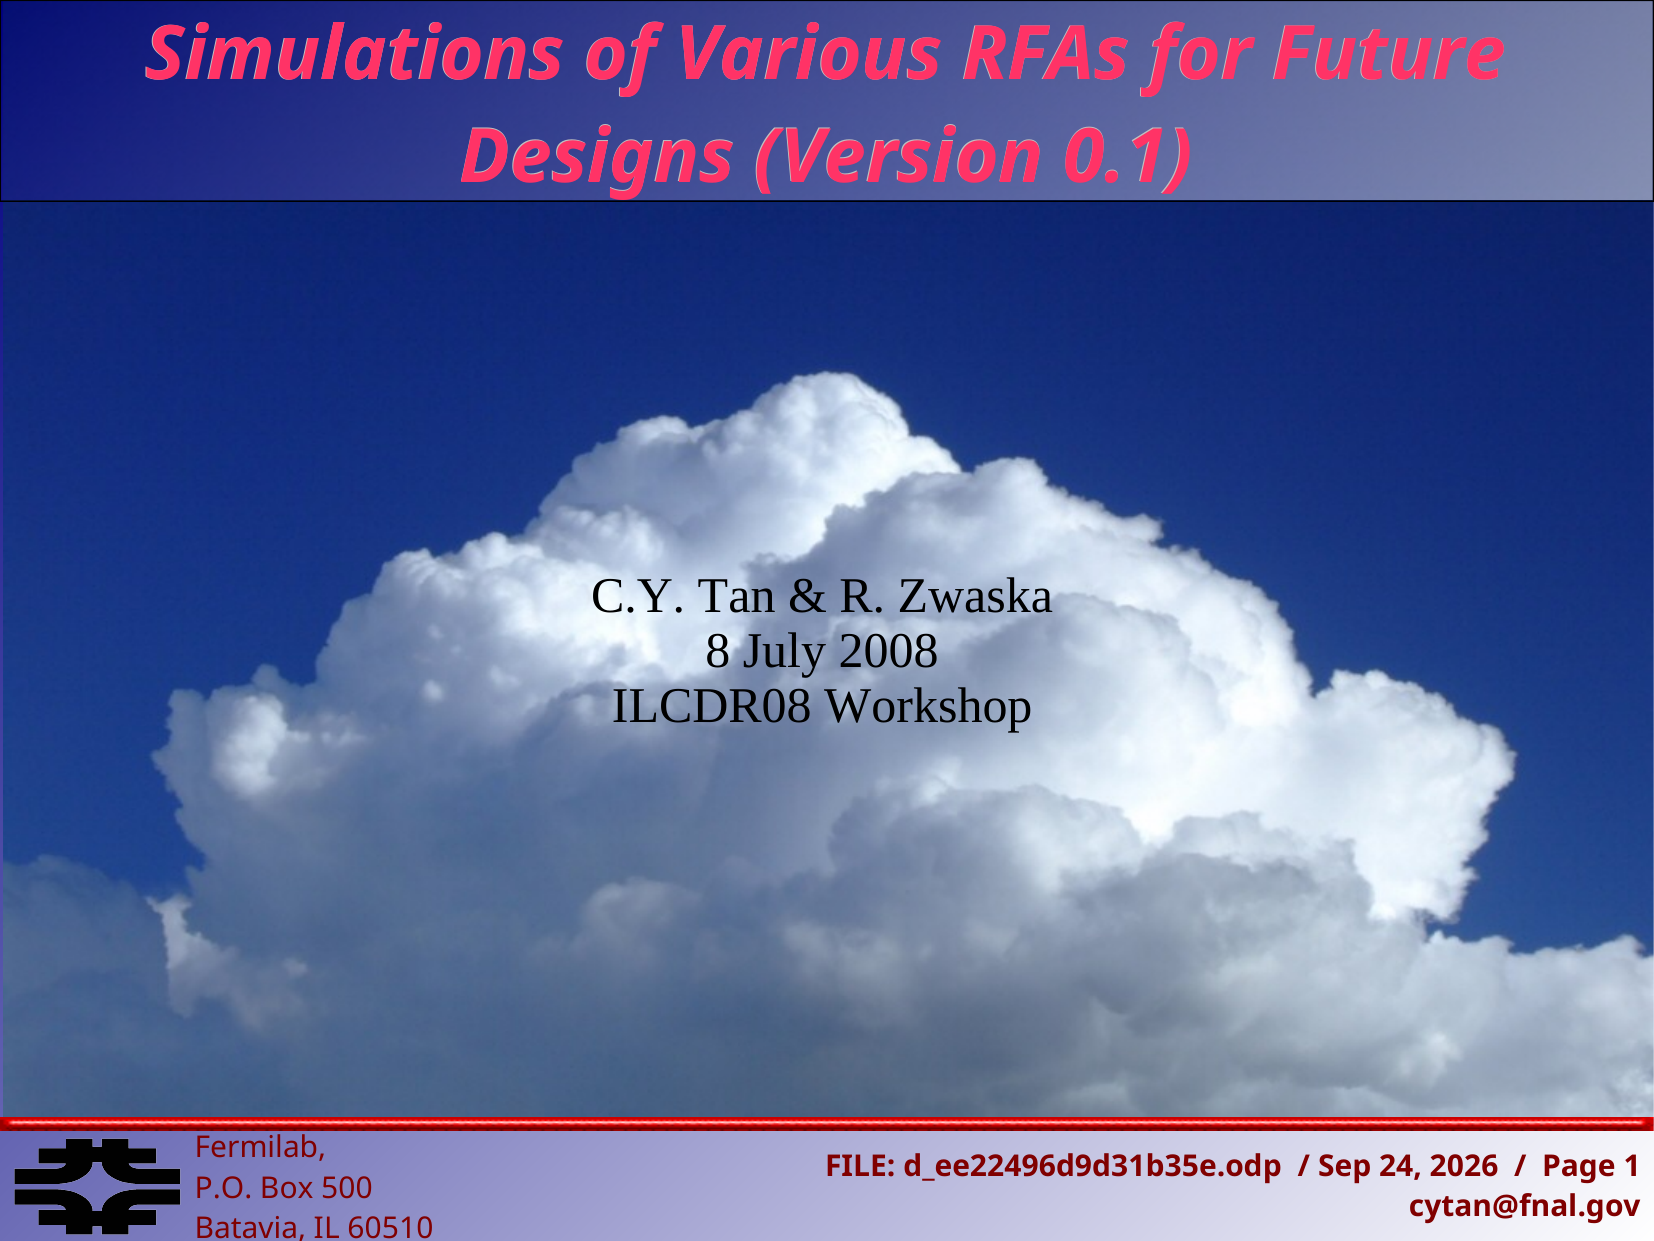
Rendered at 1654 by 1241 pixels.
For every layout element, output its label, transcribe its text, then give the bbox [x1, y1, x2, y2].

subtitle C.Y. Tan & R. Zwaska 8 July 2008 ILCDR08 Workshop [2, 218, 1642, 1083]
picture [0, 204, 1654, 1131]
title Simulations of Various RFAs for Future Designs (Version 0.1) [0, 0, 1654, 204]
picture [10, 1137, 184, 1236]
